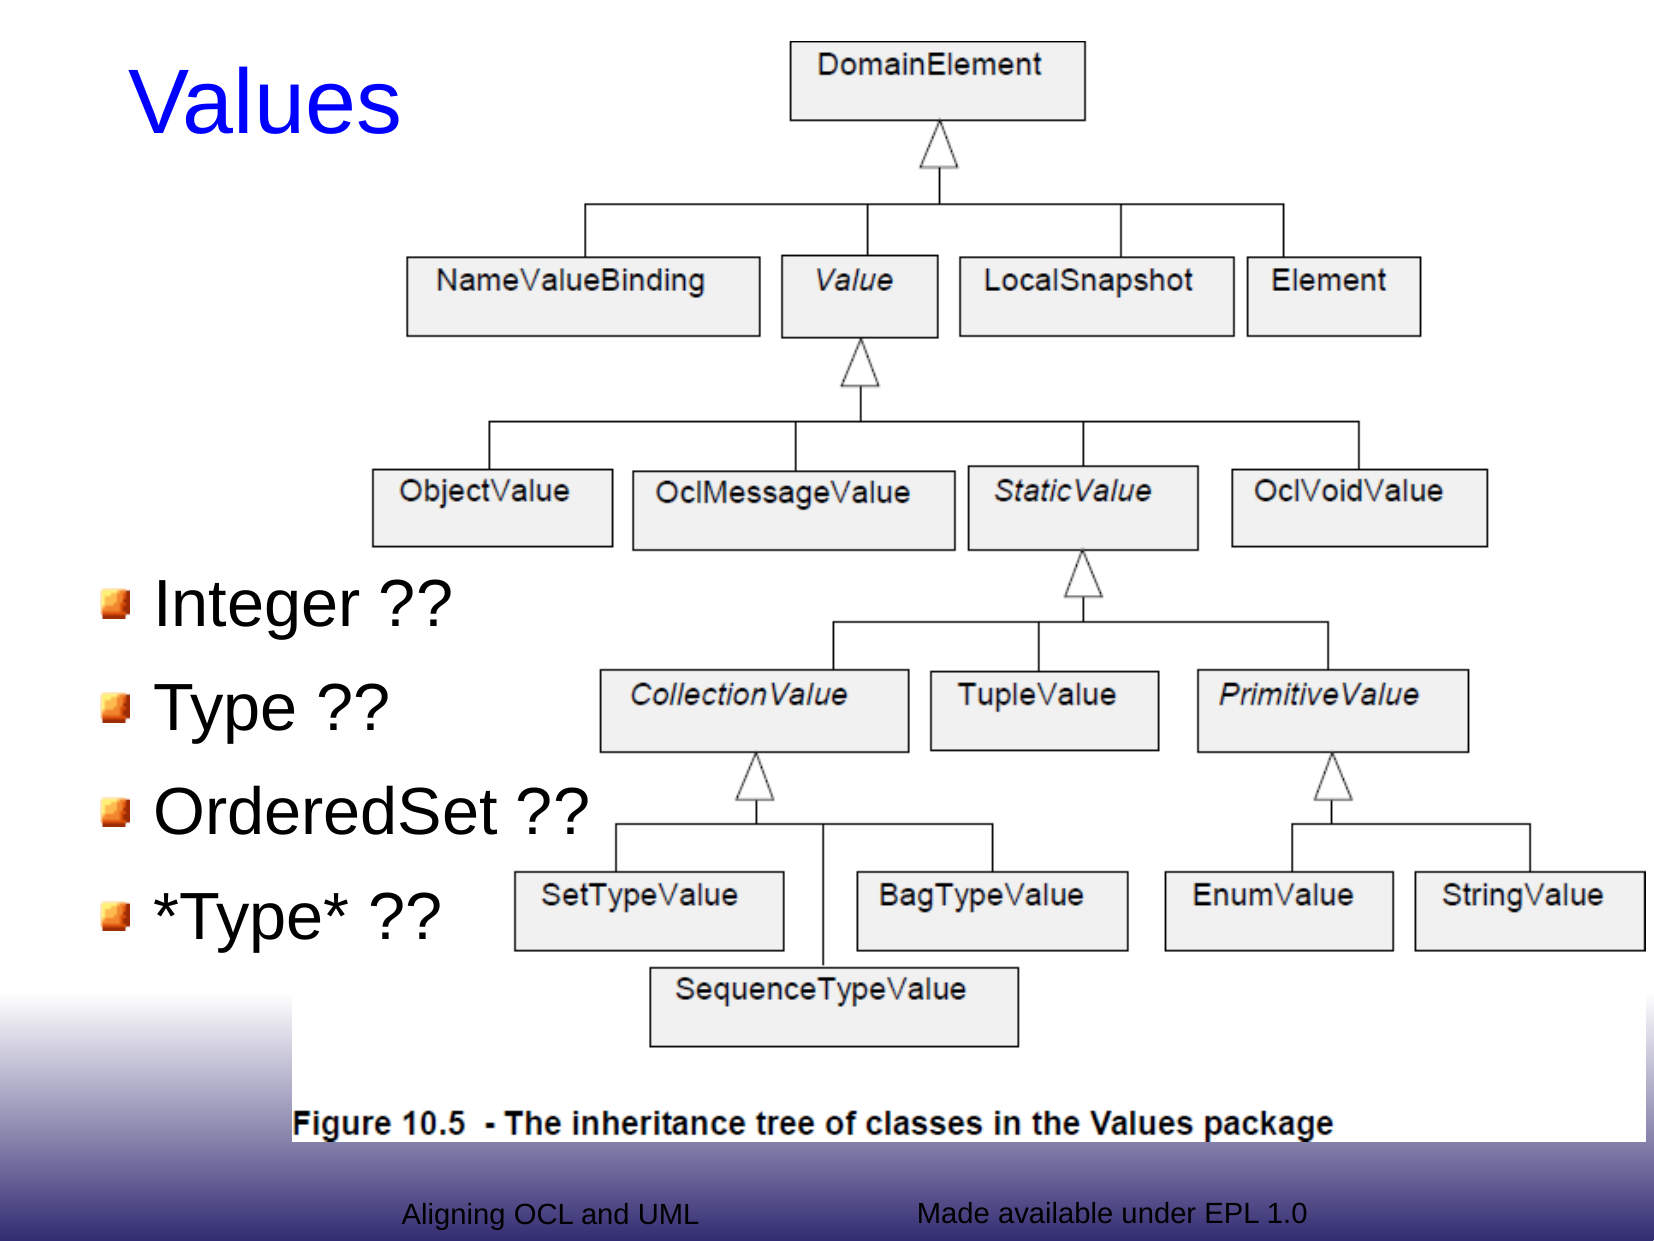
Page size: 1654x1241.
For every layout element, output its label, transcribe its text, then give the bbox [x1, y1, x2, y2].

list Integer ?? Type ?? OrderedSet ?? *Type* ?? [82, 565, 1571, 1109]
picture [292, 41, 1646, 1142]
title Values [82, 49, 448, 156]
